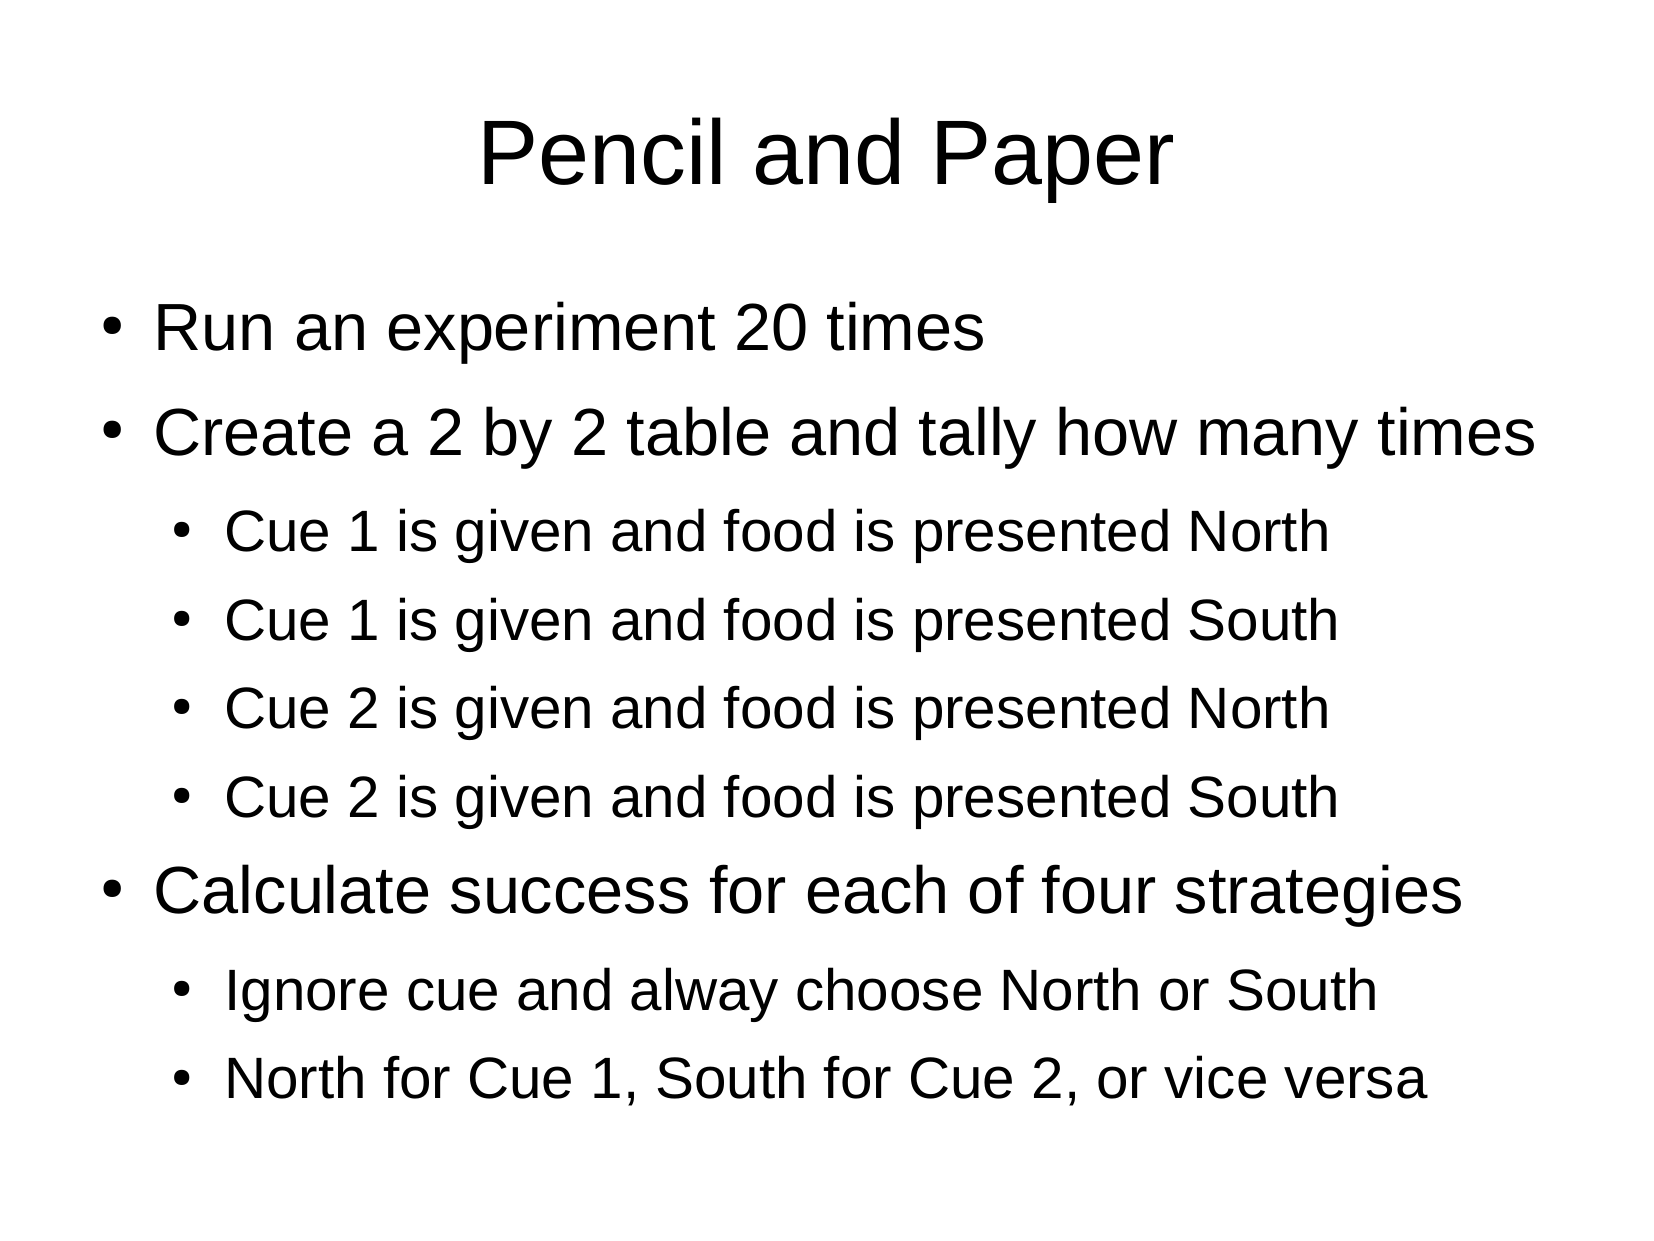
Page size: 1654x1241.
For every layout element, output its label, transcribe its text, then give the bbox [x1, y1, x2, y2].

list Run an experiment 20 times Create a 2 by 2 table and tally how many times Cue 1 is given and food is presented North Cue 1 is given and food is presented South Cue 2 is given and food is presented North Cue 2 is given and food is presented South Calculate success for each of four strategies Ignore cue and alway choose North or South North for Cue 1, South for Cue 2, or vice versa [82, 290, 1571, 1110]
title Pencil and Paper [82, 56, 1571, 250]
